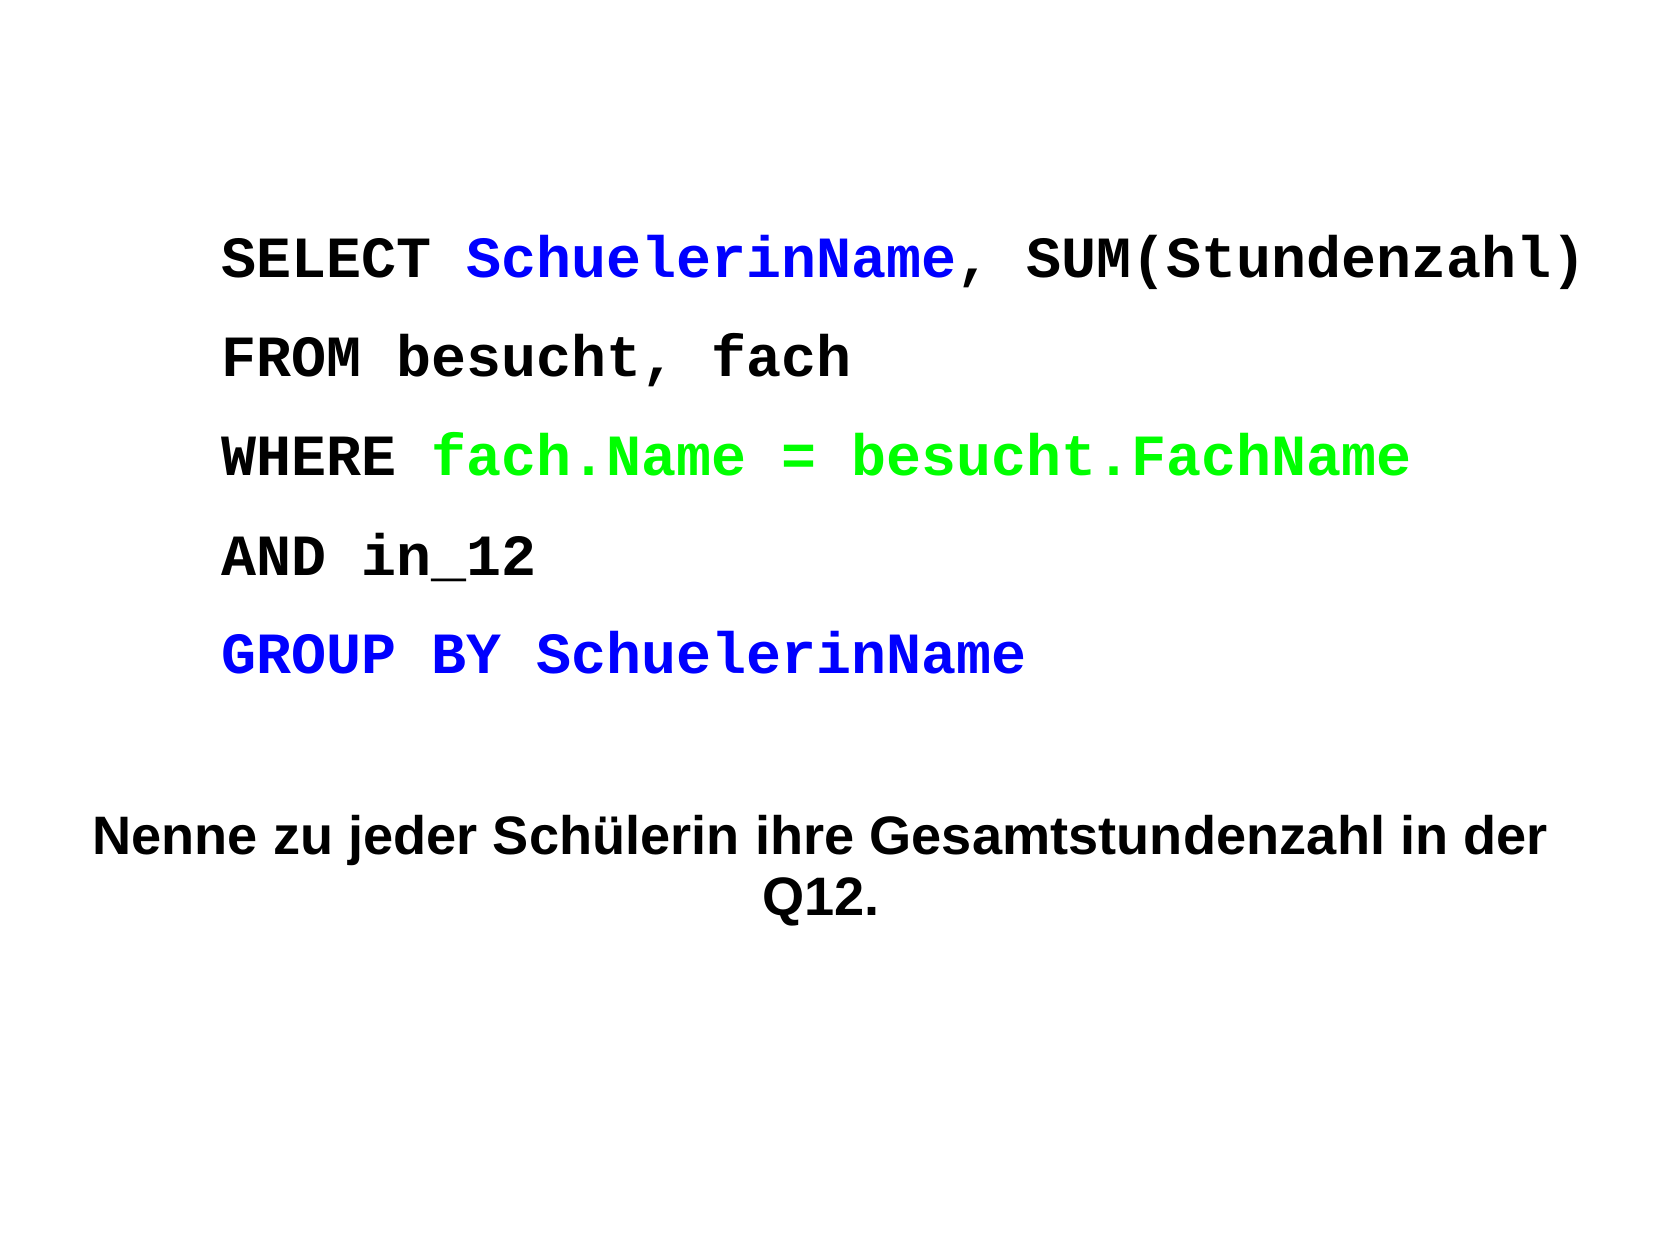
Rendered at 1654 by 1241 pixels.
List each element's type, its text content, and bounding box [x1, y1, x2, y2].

text_box SELECT SchuelerinName, SUM(Stundenzahl) FROM besucht, fach WHERE fach.Name = besucht.FachName AND in_12 GROUP BY SchuelerinName [206, 188, 1654, 670]
title Nenne zu jeder Schülerin ihre Gesamtstundenzahl in der Q12. [76, 787, 1566, 945]
